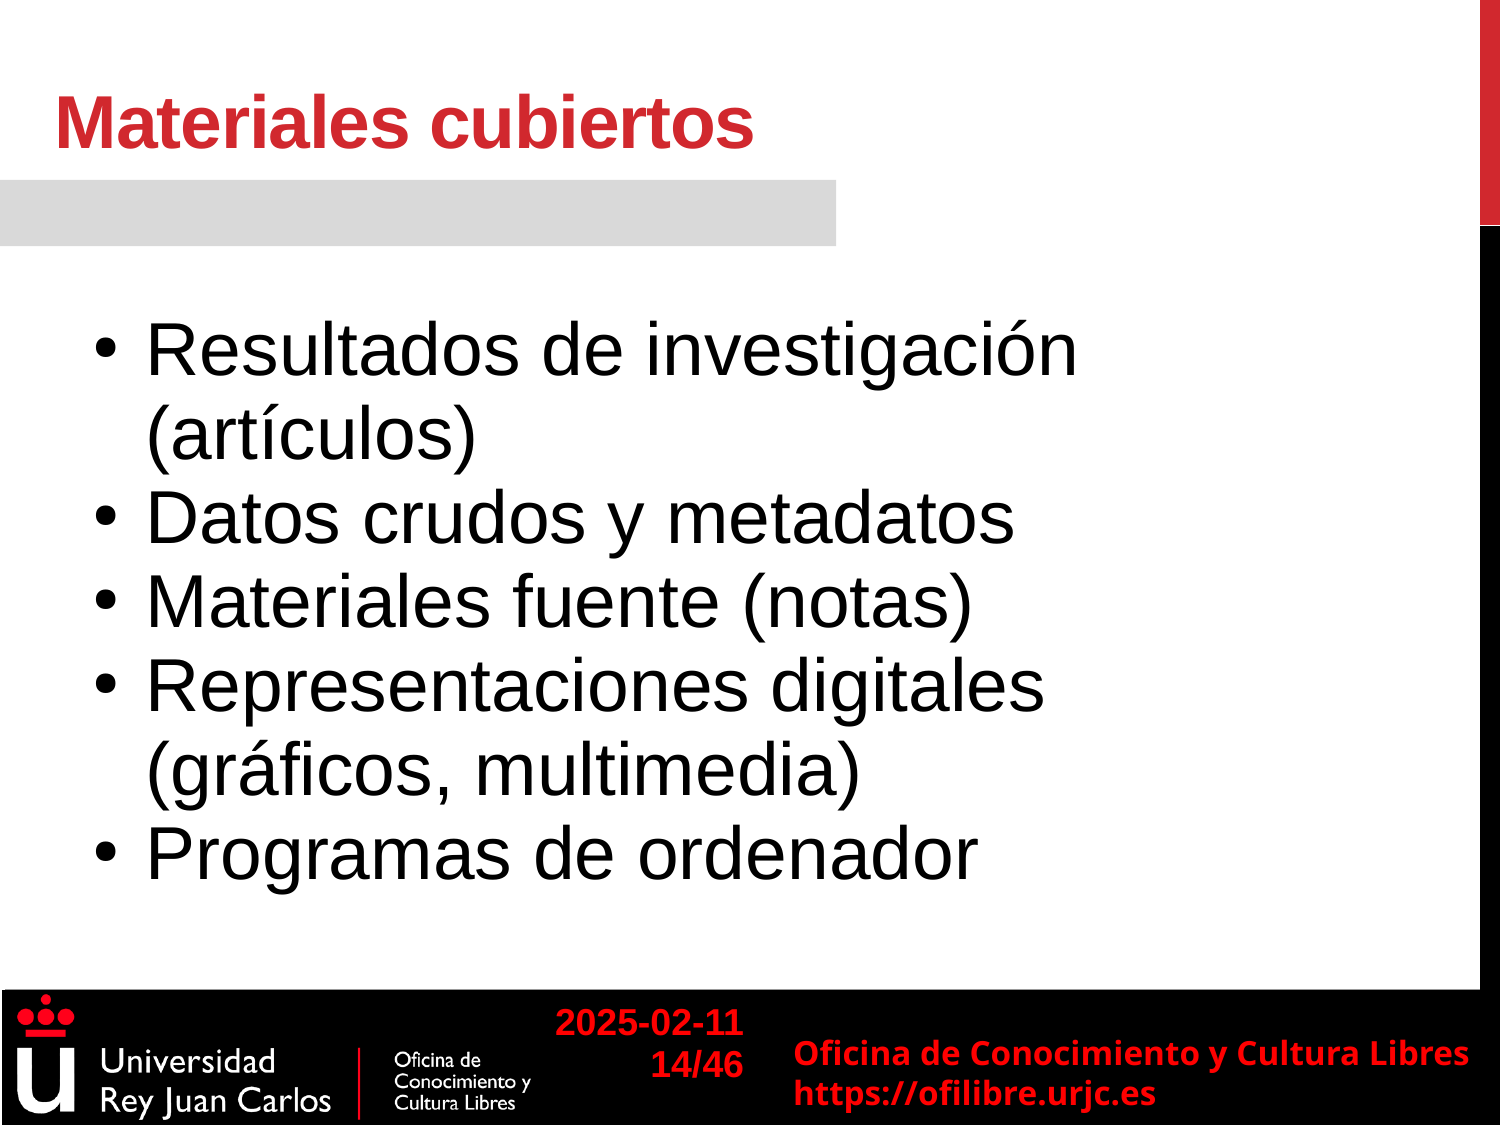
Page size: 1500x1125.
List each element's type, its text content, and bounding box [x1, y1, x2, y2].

picture [17, 994, 531, 1120]
title [75, 15, 1425, 172]
text_box Resultados de investigación (artículos) Datos crudos y metadatos Materiales fuente (notas) Representaciones digitales (gráficos, multimedia) Programas de ordenador [60, 299, 1254, 903]
text_box Materiales cubiertos [39, 24, 1366, 172]
